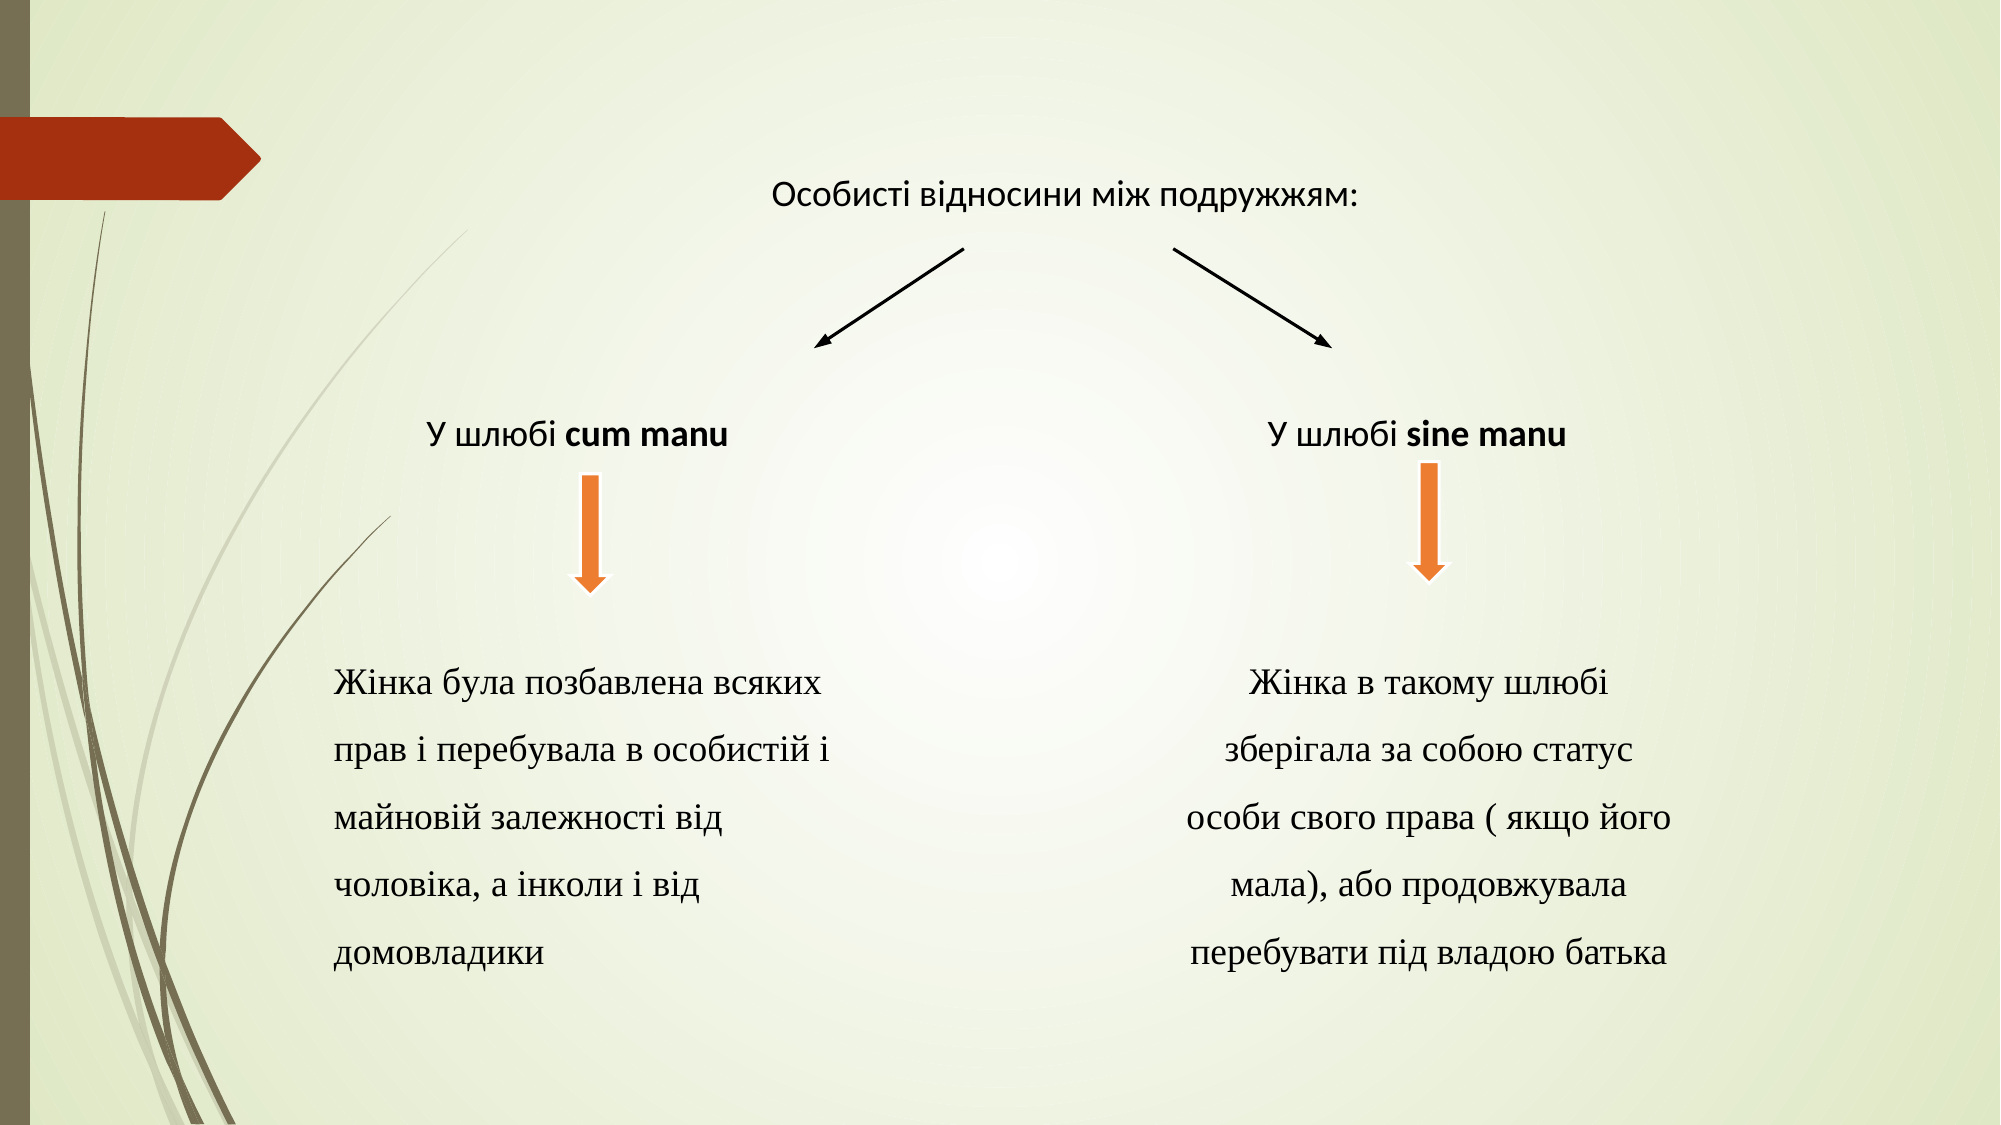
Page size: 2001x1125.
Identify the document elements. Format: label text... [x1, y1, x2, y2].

text_box [1409, 461, 1450, 584]
text_box У шлюбі cum manu [411, 400, 1049, 462]
text_box Особисті відносини між подружжям: [318, 161, 1821, 223]
text_box [570, 473, 611, 596]
text_box У шлюбі sine manu [1252, 400, 1811, 462]
text_box Жінка в такому шлюбі зберігала за собою статус особи свого права ( якщо його мала), або продовжувала перебувати під владою батька [1162, 626, 1696, 983]
text_box Жінка була позбавлена всяких прав і перебувала в особистій і майновій залежності від чоловіка, а інколи і від домовладики [318, 626, 862, 983]
